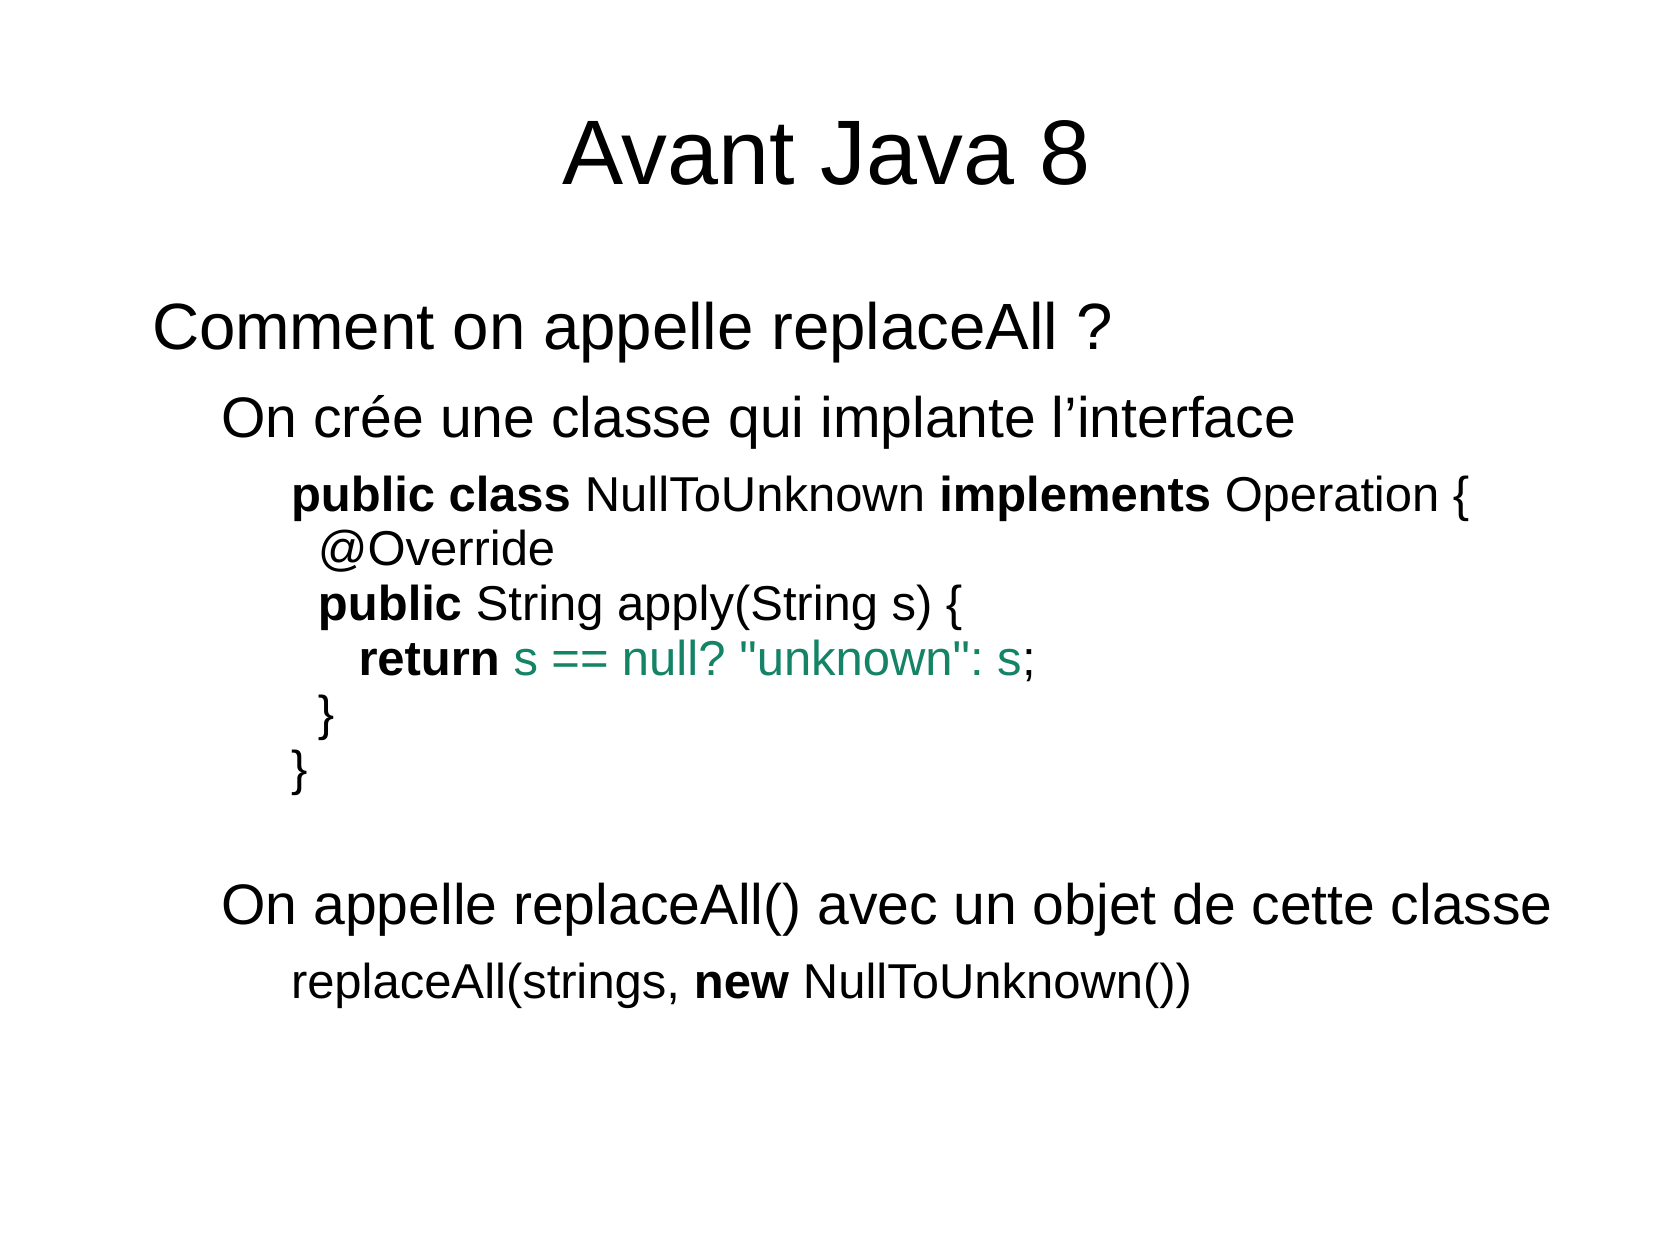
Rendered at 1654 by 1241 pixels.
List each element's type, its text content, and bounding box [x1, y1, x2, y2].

list Comment on appelle replaceAll ? On crée une classe qui implante l’interface public class NullToUnknown implements Operation { @Override public String apply(String s) { return s == null? "unknown": s; } } On appelle replaceAll() avec un objet de cette classe replaceAll(strings, new NullToUnknown()) [82, 290, 1571, 1126]
title Avant Java 8 [82, 49, 1571, 257]
